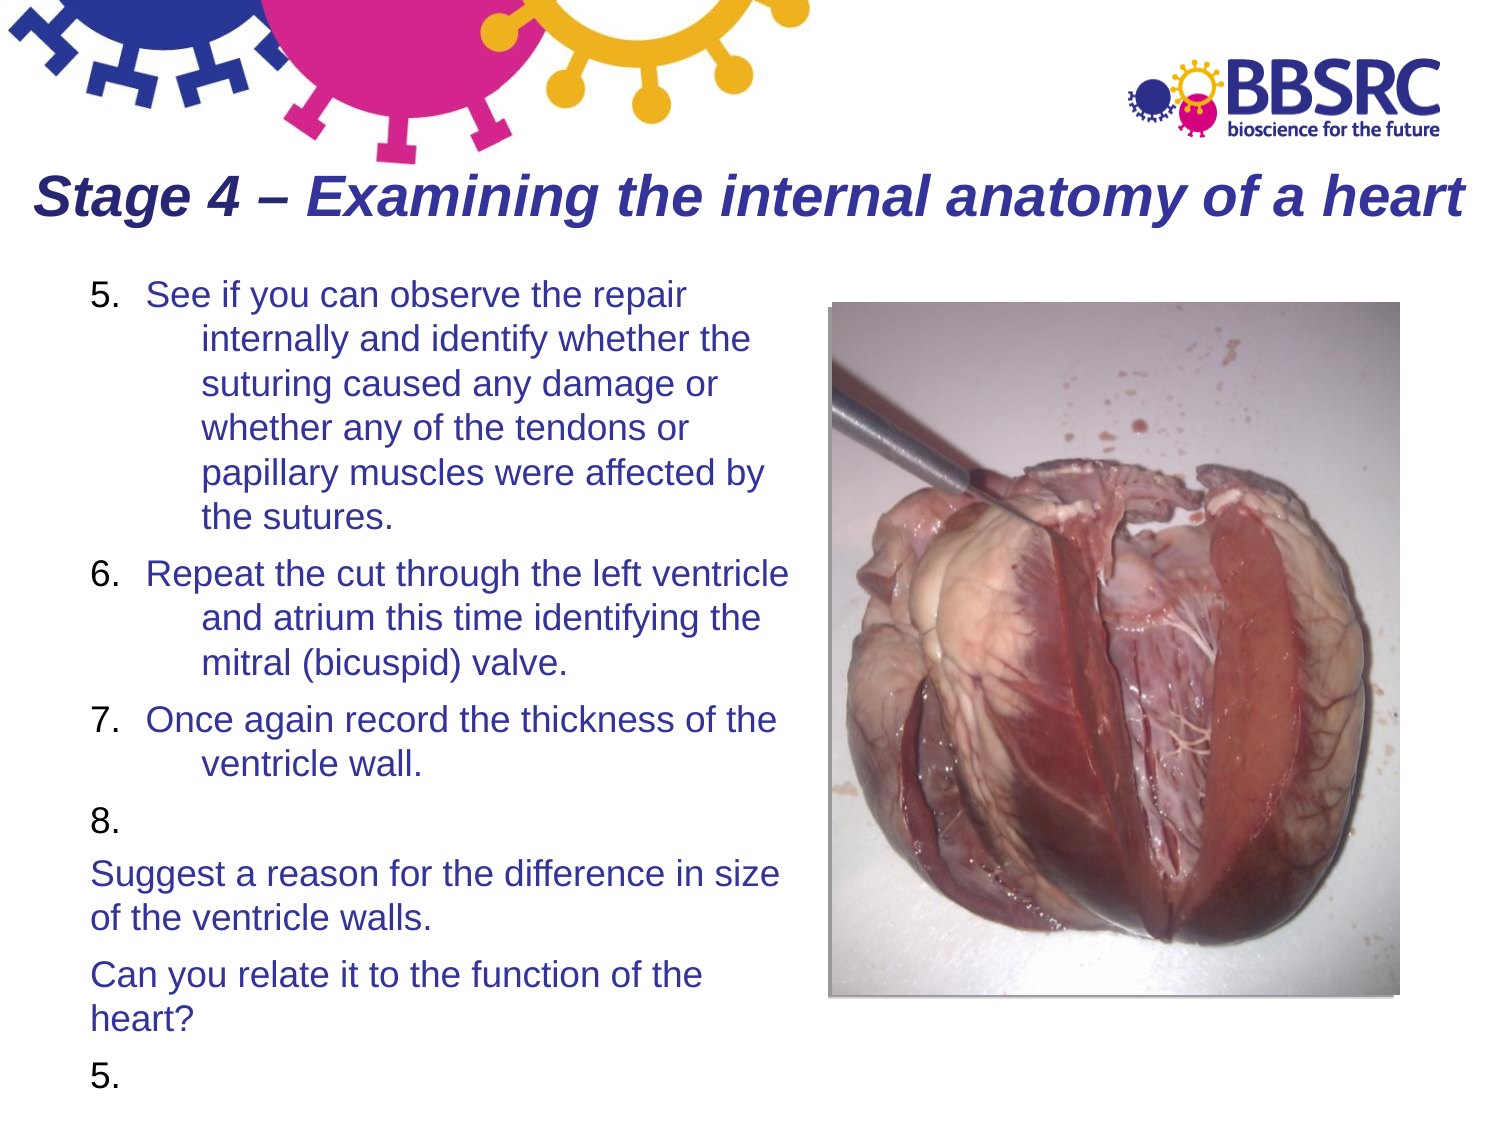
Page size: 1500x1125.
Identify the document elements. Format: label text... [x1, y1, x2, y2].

list See if you can observe the repair internally and identify whether the suturing caused any damage or whether any of the tendons or papillary muscles were affected by the sutures. Repeat the cut through the left ventricle and atrium this time identifying the mitral (bicuspid) valve. Once again record the thickness of the ventricle wall. Suggest a reason for the difference in size of the ventricle walls. Can you relate it to the function of the heart? [75, 262, 810, 1095]
title Stage 4 – Examining the internal anatomy of a heart [0, 150, 1500, 256]
picture [832, 302, 1400, 995]
